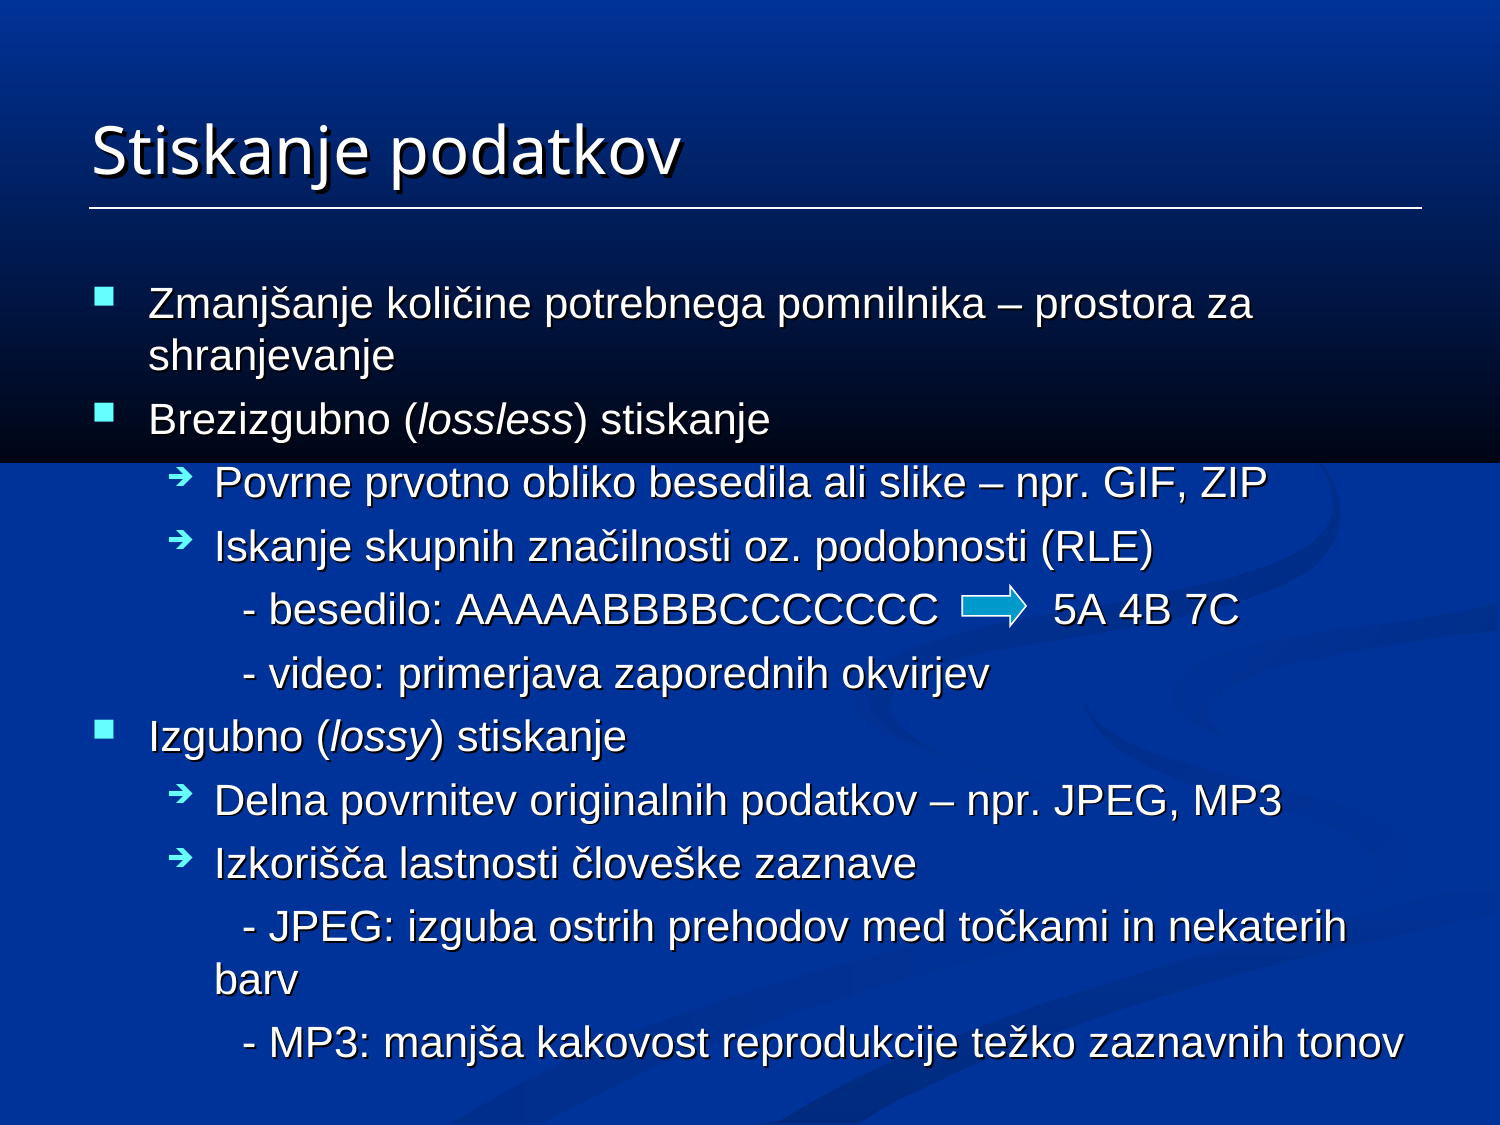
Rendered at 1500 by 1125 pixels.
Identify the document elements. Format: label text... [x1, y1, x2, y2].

list Zmanjšanje količine potrebnega pomnilnika – prostora za shranjevanje Brezizgubno (lossless) stiskanje Povrne prvotno obliko besedila ali slike – npr. GIF, ZIP Iskanje skupnih značilnosti oz. podobnosti (RLE) - besedilo: AAAAABBBBCCCCCCC 5A 4B 7C - video: primerjava zaporednih okvirjev Izgubno (lossy) stiskanje Delna povrnitev originalnih podatkov – npr. JPEG, MP3 Izkorišča lastnosti človeške zaznave - JPEG: izguba ostrih prehodov med točkami in nekaterih barv - MP3: manjša kakovost reprodukcije težko zaznavnih tonov [76, 267, 1459, 1074]
text_box [962, 585, 1027, 626]
text_box Stiskanje podatkov [76, 54, 1352, 242]
